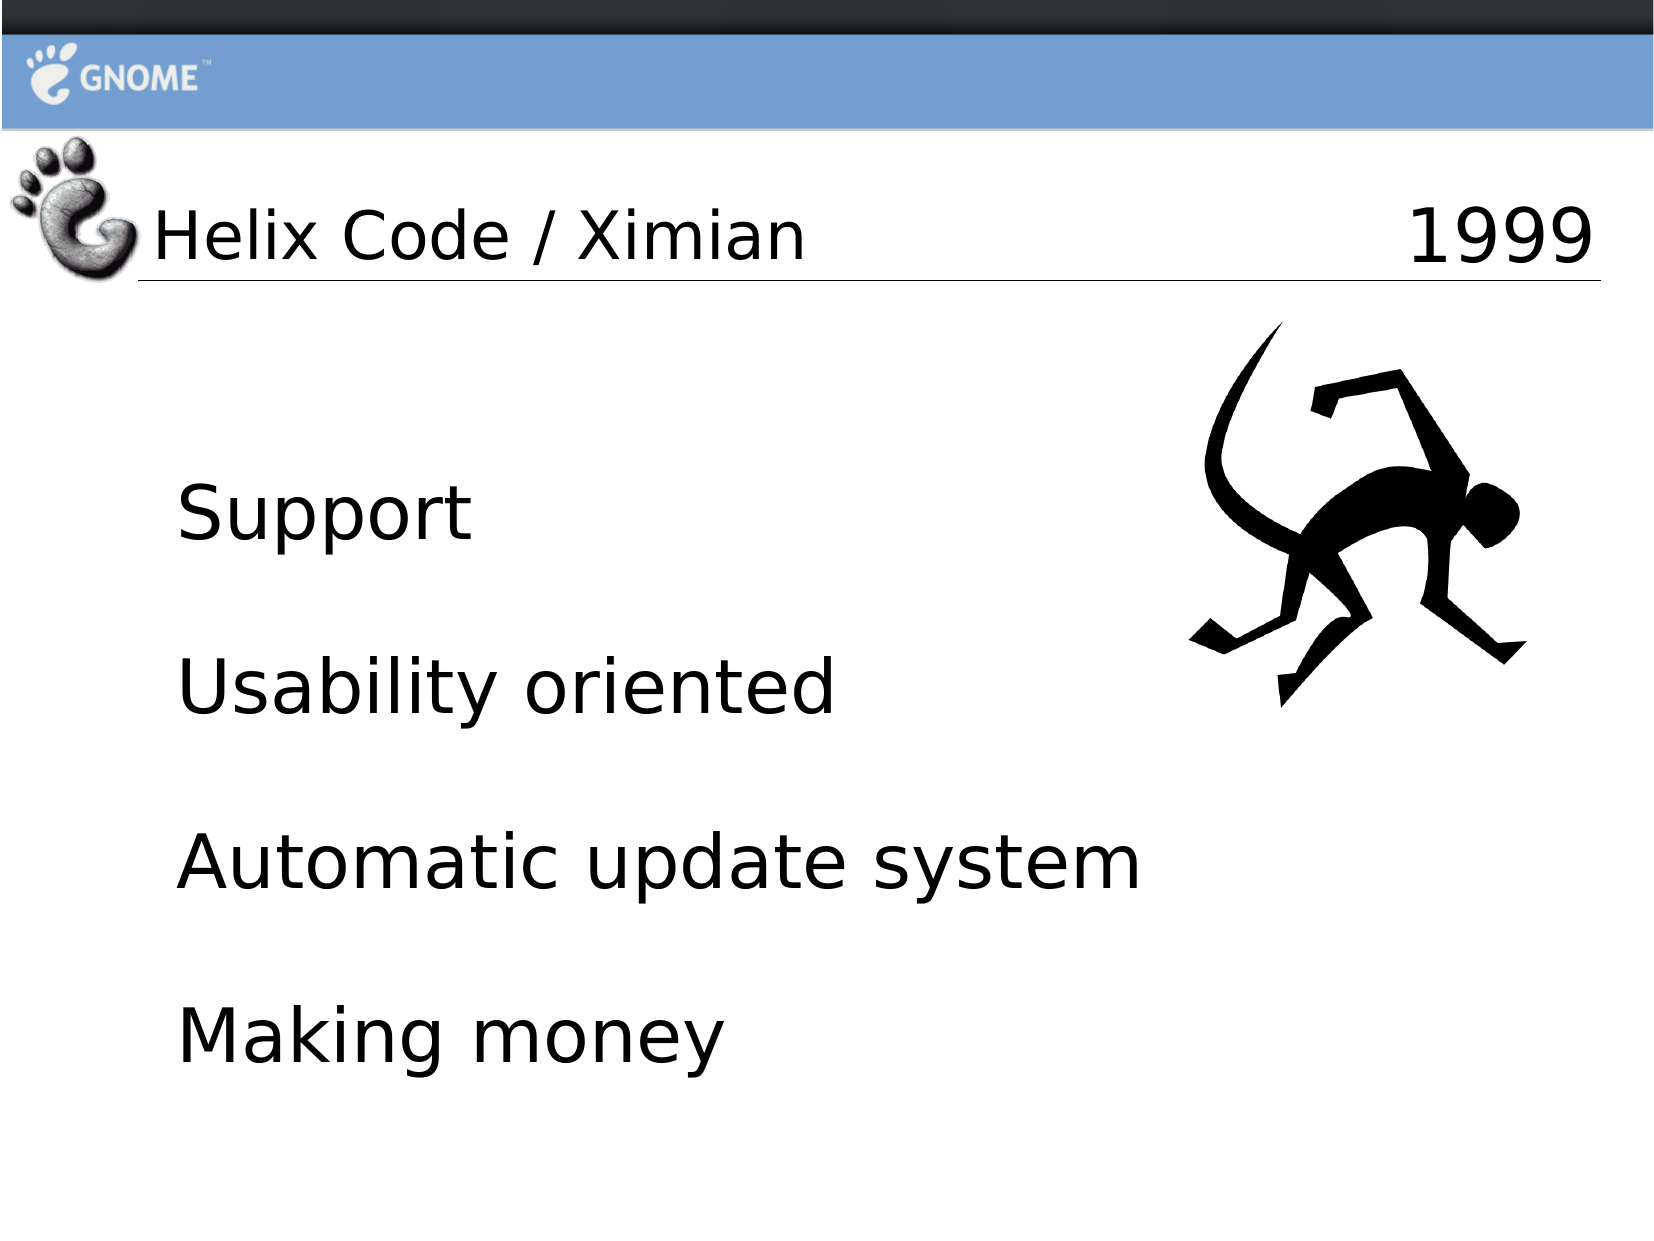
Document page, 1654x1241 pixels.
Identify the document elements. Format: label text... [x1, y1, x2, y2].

text_box 1999 [1391, 186, 1654, 289]
picture [2, 135, 142, 301]
text_box Helix Code / Ximian [138, 189, 1391, 280]
picture [1079, 291, 1639, 779]
picture [2, 0, 1654, 131]
text_box Support Usability oriented Automatic update system Making money [138, 375, 1376, 1001]
